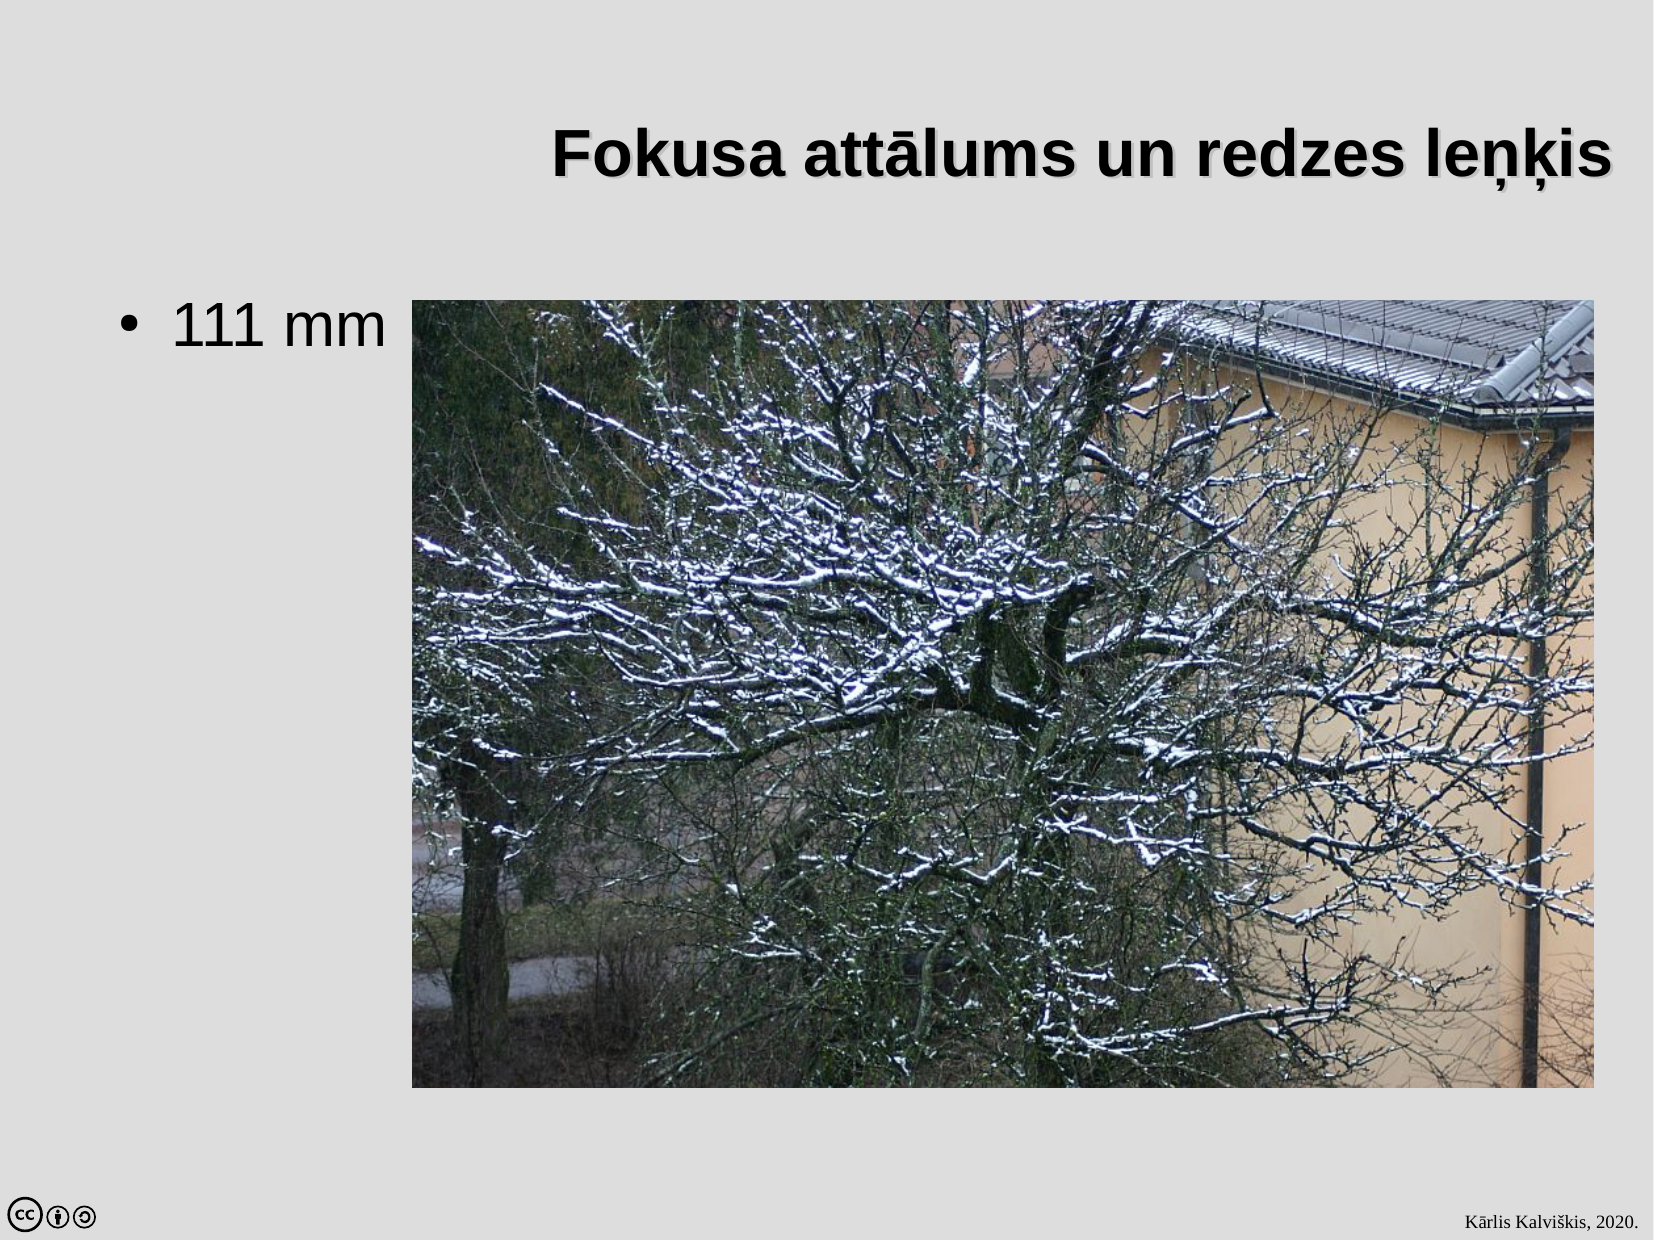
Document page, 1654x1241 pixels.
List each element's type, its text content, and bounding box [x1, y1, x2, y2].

picture [412, 300, 1594, 1089]
title Fokusa attālums un redzes leņķis [42, 49, 1615, 257]
list 111 mm [82, 290, 1571, 1094]
